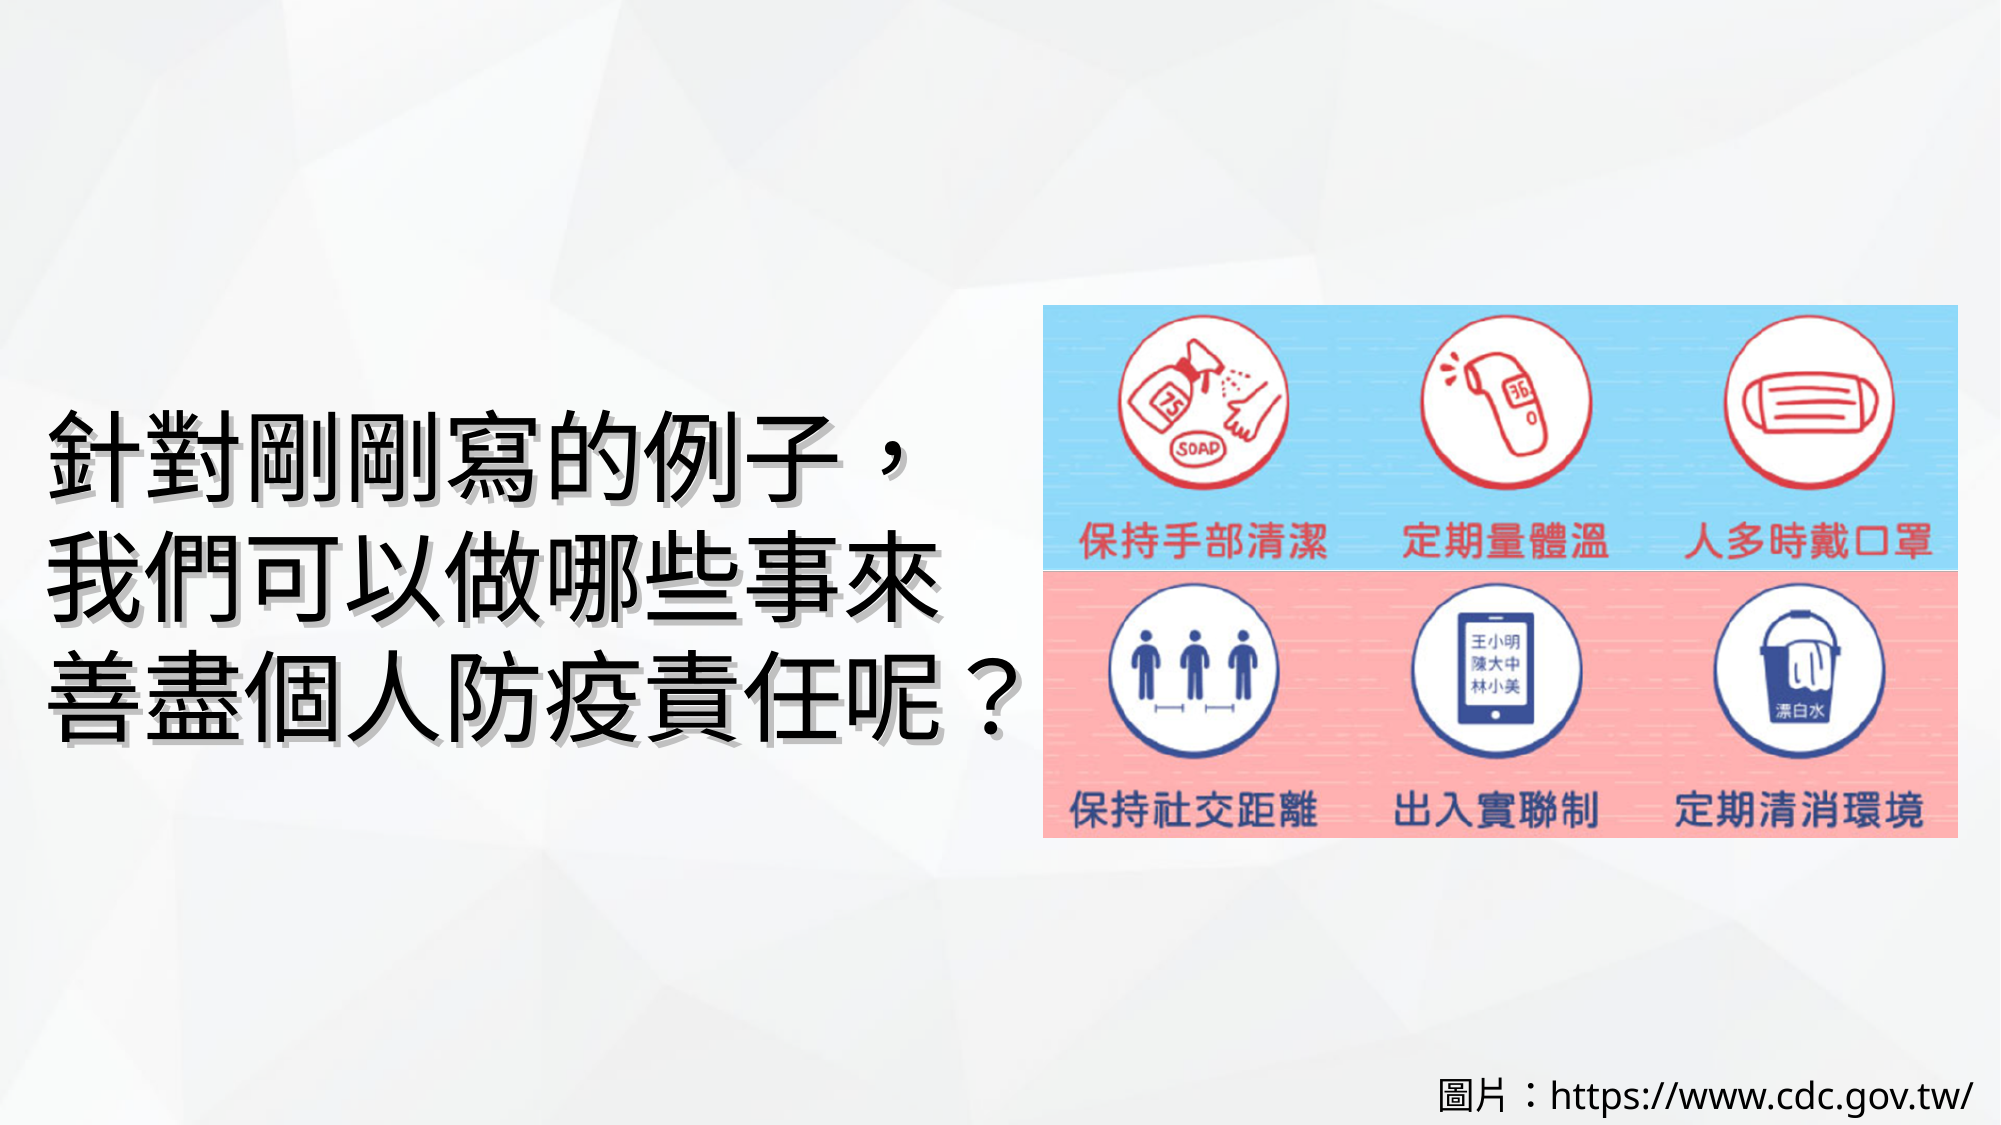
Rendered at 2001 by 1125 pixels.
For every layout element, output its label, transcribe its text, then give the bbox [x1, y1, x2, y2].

picture [1043, 305, 1958, 838]
text_box 針對剛剛寫的例子，我們可以做哪些事來善盡個人防疫責任呢？ [28, 387, 1039, 762]
text_box 圖片：https://www.cdc.gov.tw/ [1421, 1064, 2000, 1125]
